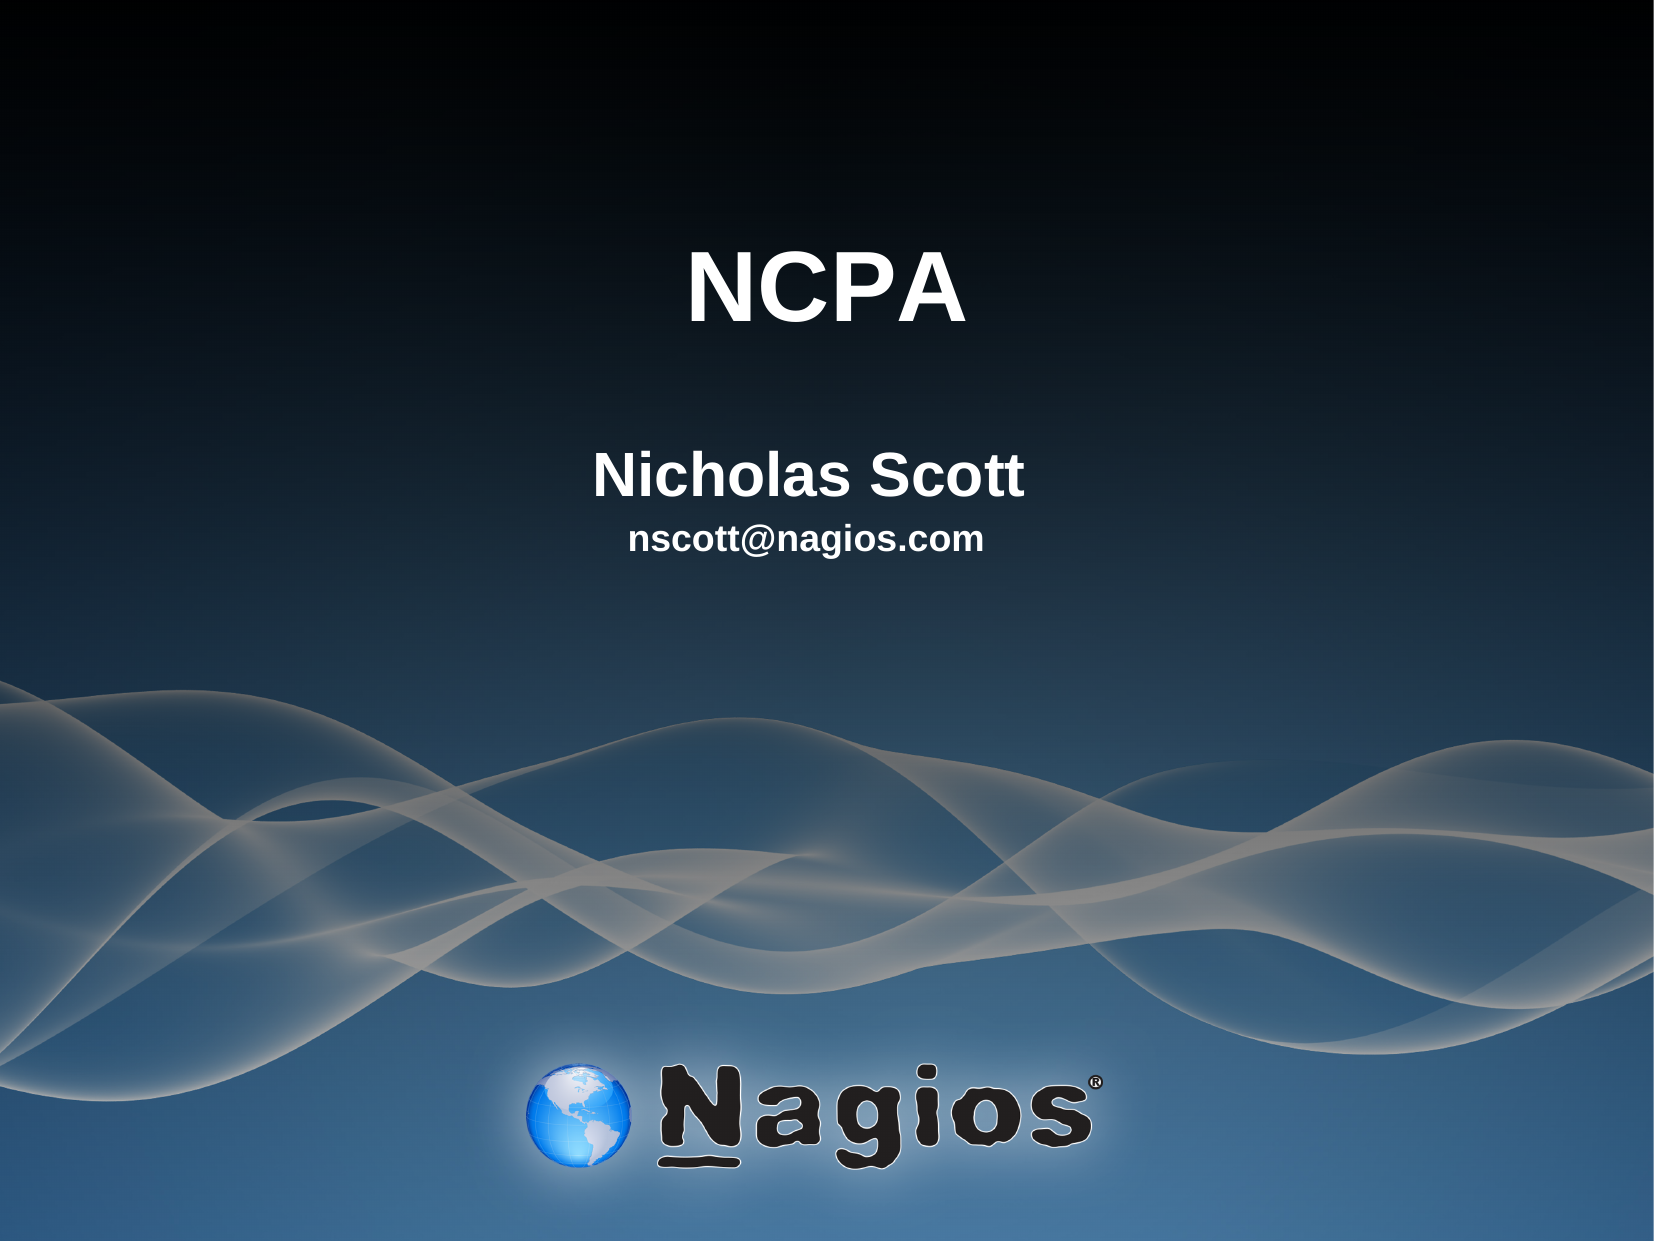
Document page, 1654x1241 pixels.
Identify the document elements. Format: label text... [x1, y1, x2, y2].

picture [0, 0, 1654, 1241]
text_box NCPA [381, 224, 1274, 351]
text_box nscott@nagios.com [519, 509, 1093, 567]
text_box Nicholas Scott [0, 432, 1636, 518]
